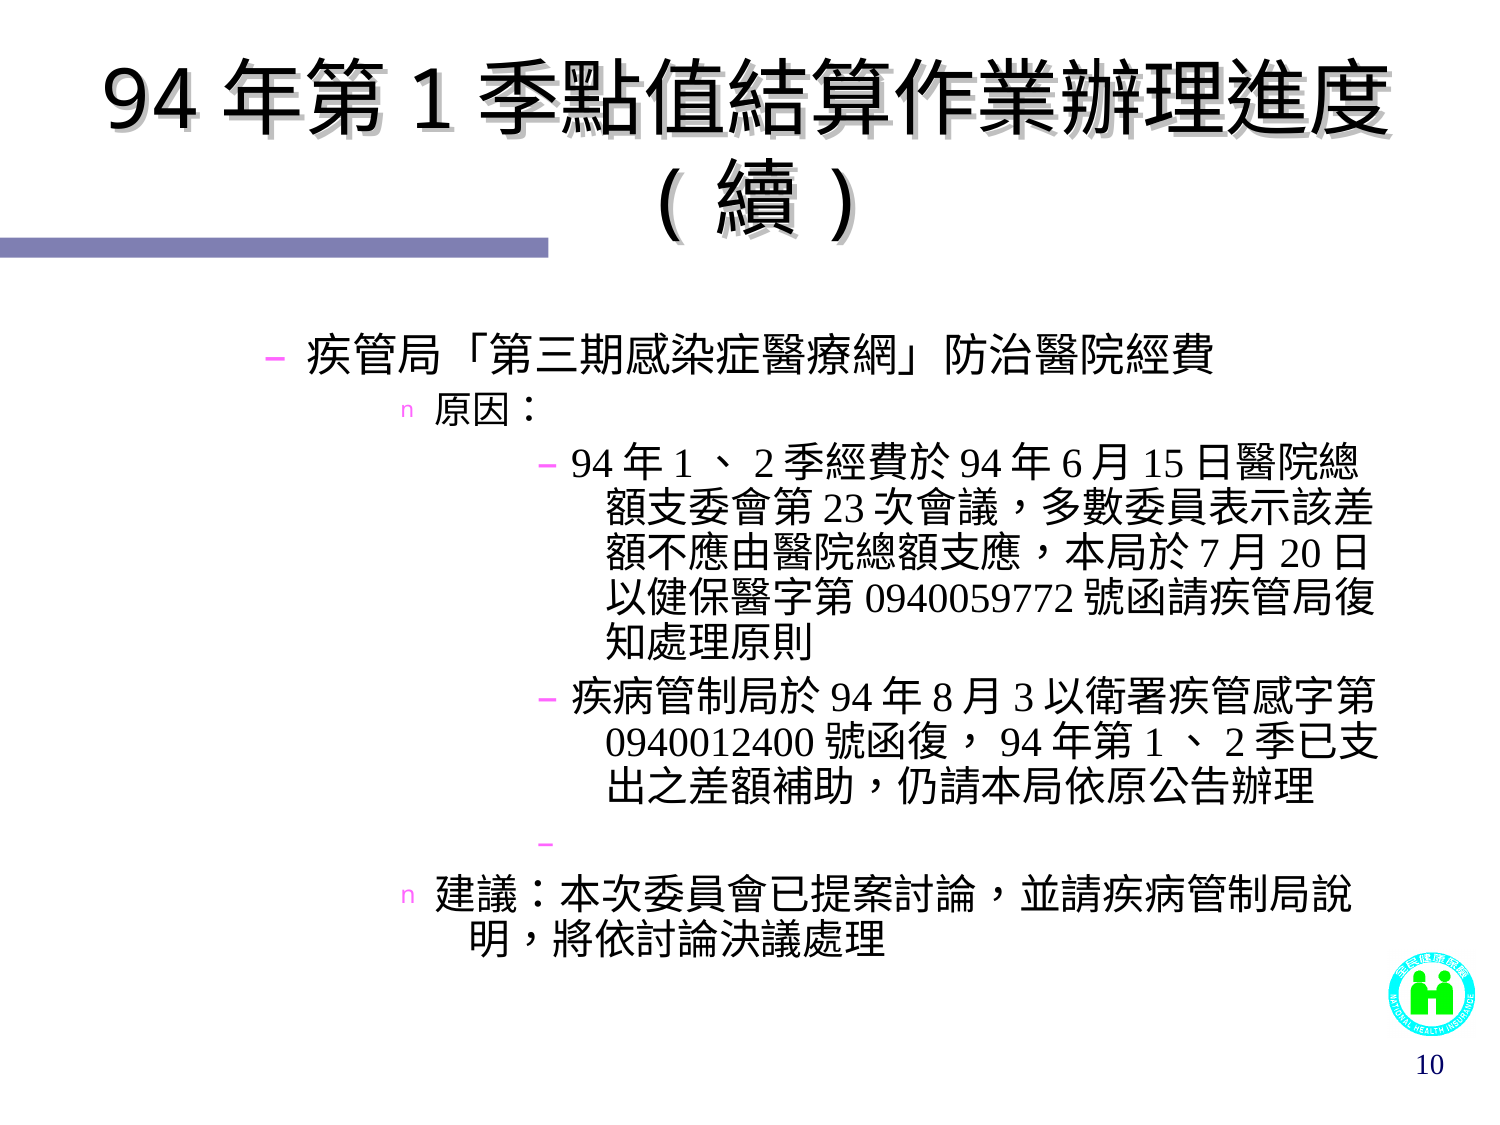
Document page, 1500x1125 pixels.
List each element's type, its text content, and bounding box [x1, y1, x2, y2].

text_box [1400, 1037, 1476, 1125]
title 94年第1季點值結算作業辦理進度(續) [50, 37, 1463, 225]
list 疾管局「第三期感染症醫療網」防治醫院經費 原因： 94年1、2季經費於94年6月15日醫院總額支委會第23次會議，多數委員表示該差額不應由醫院總額支應，本局於7月20日以健保醫字第0940059772號函請疾管局復知處理原則 疾病管制局於94年8月3以衛署疾管感字第0940012400號函復，94年第1、2季已支出之差額補助，仍請本局依原公告辦理 建議：本次委員會已提案討論，並請疾病管制局說明，將依討論決議處理 [112, 324, 1401, 1000]
